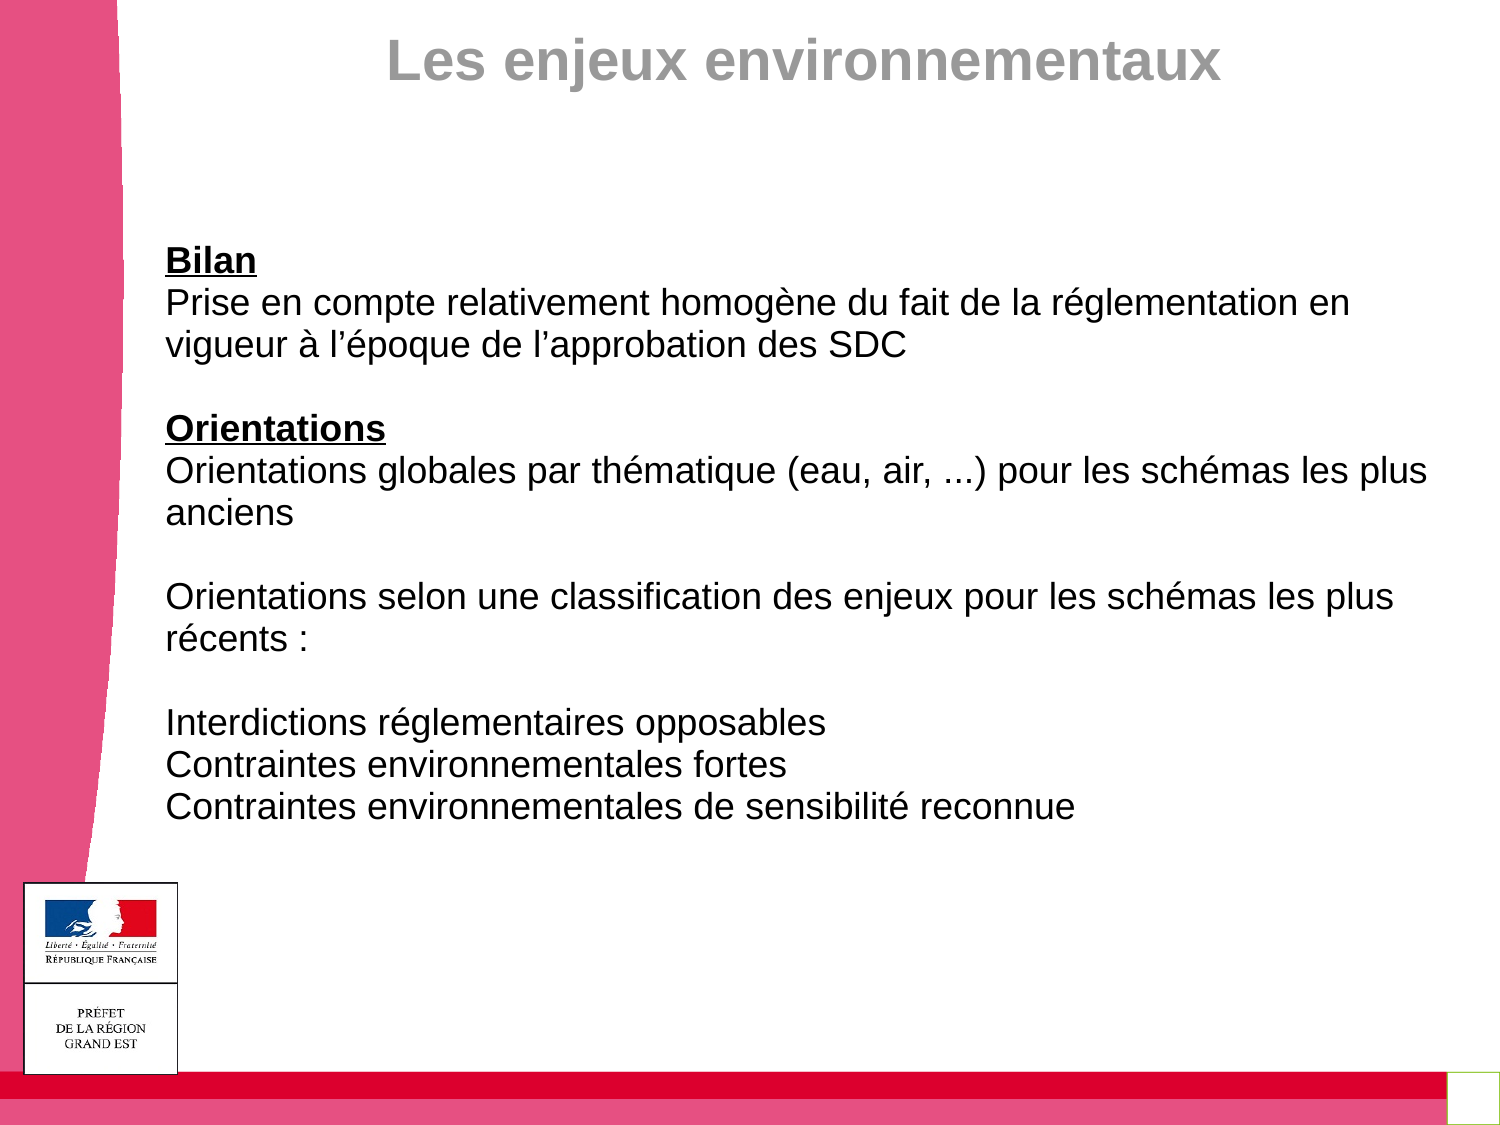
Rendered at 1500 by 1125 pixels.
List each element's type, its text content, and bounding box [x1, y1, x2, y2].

title Bilan Prise en compte relativement homogène du fait de la réglementation en vigueur à l’époque de l’approbation des SDC Orientations Orientations globales par thématique (eau, air, ...) pour les schémas les plus anciens Orientations selon une classification des enjeux pour les schémas les plus récents : Interdictions réglementaires opposables Contraintes environnementales fortes Contraintes environnementales de sensibilité reconnue [165, 121, 1453, 945]
title Les enjeux environnementaux [106, 11, 1500, 110]
picture [0, 0, 1500, 1125]
